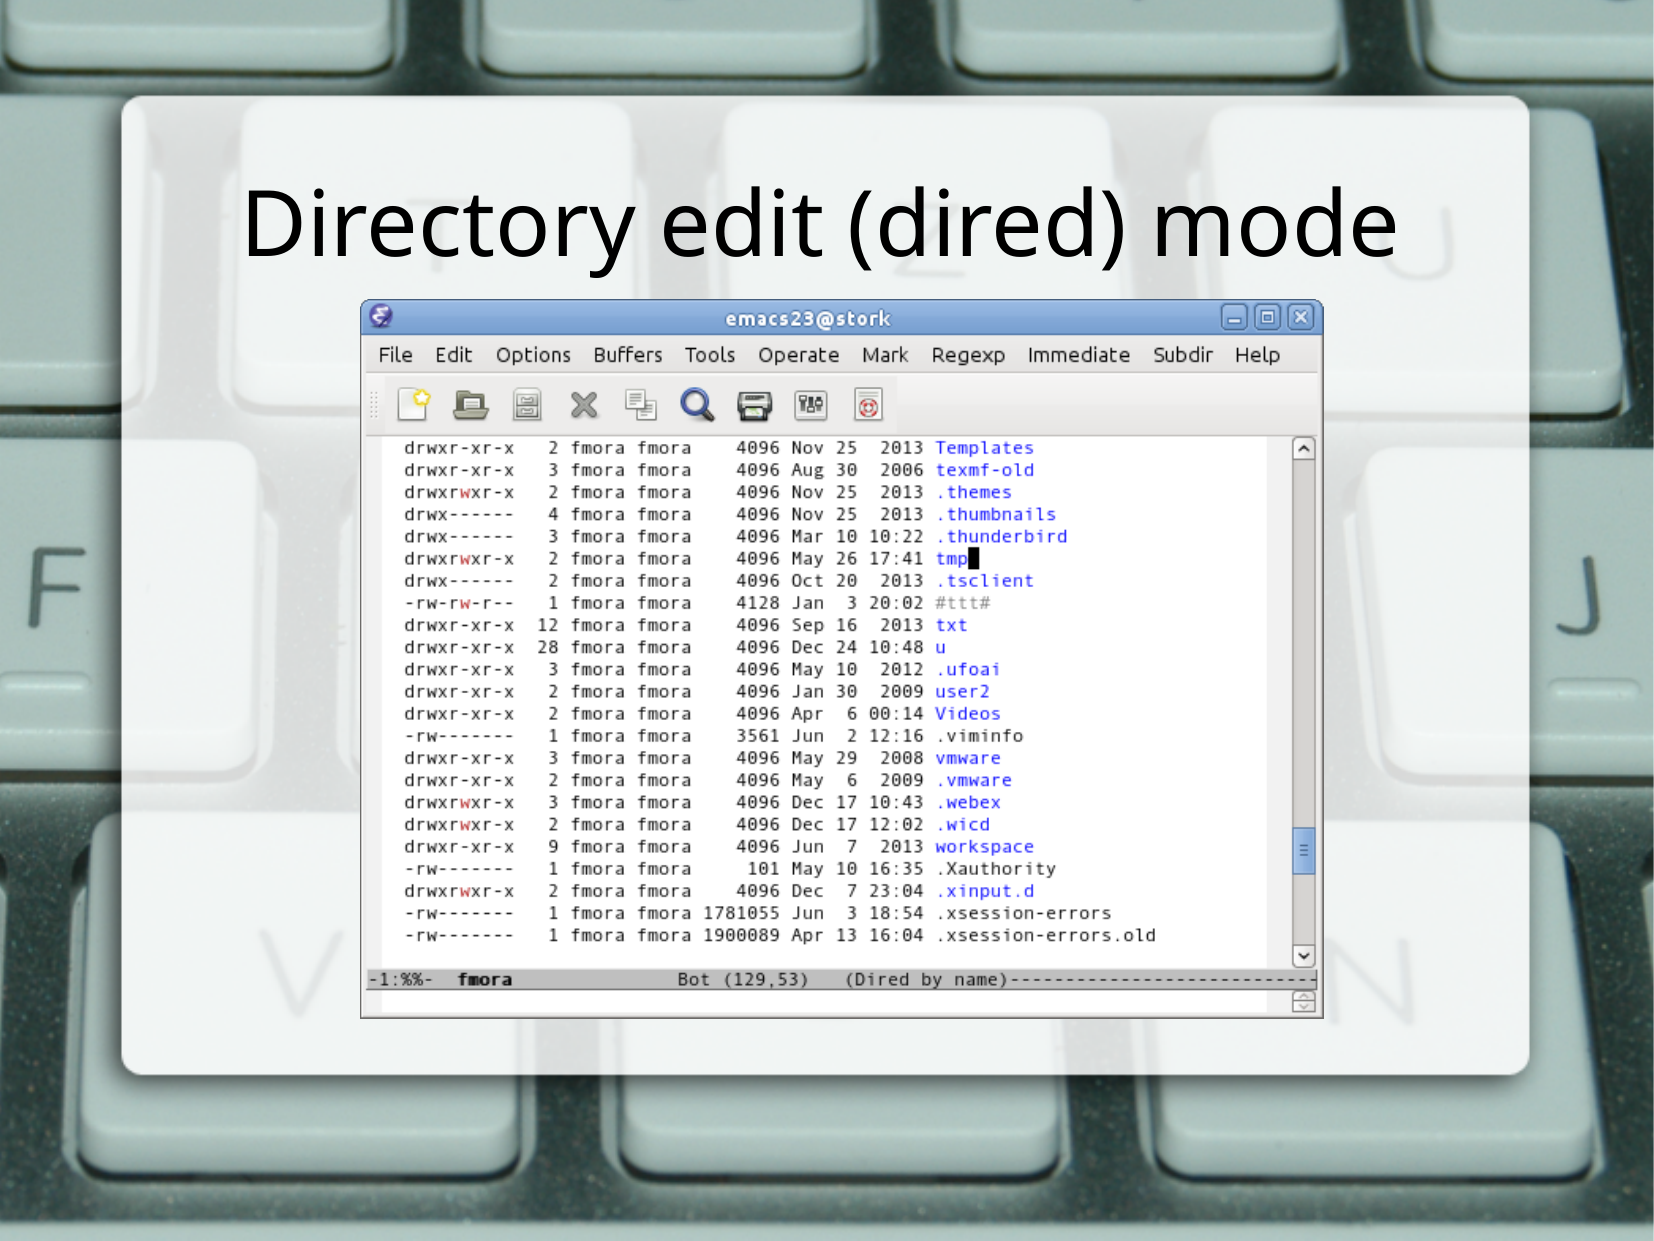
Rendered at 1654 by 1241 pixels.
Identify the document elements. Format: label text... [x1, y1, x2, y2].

picture [0, 0, 1654, 1241]
title Directory edit (dired) mode [135, 117, 1506, 325]
